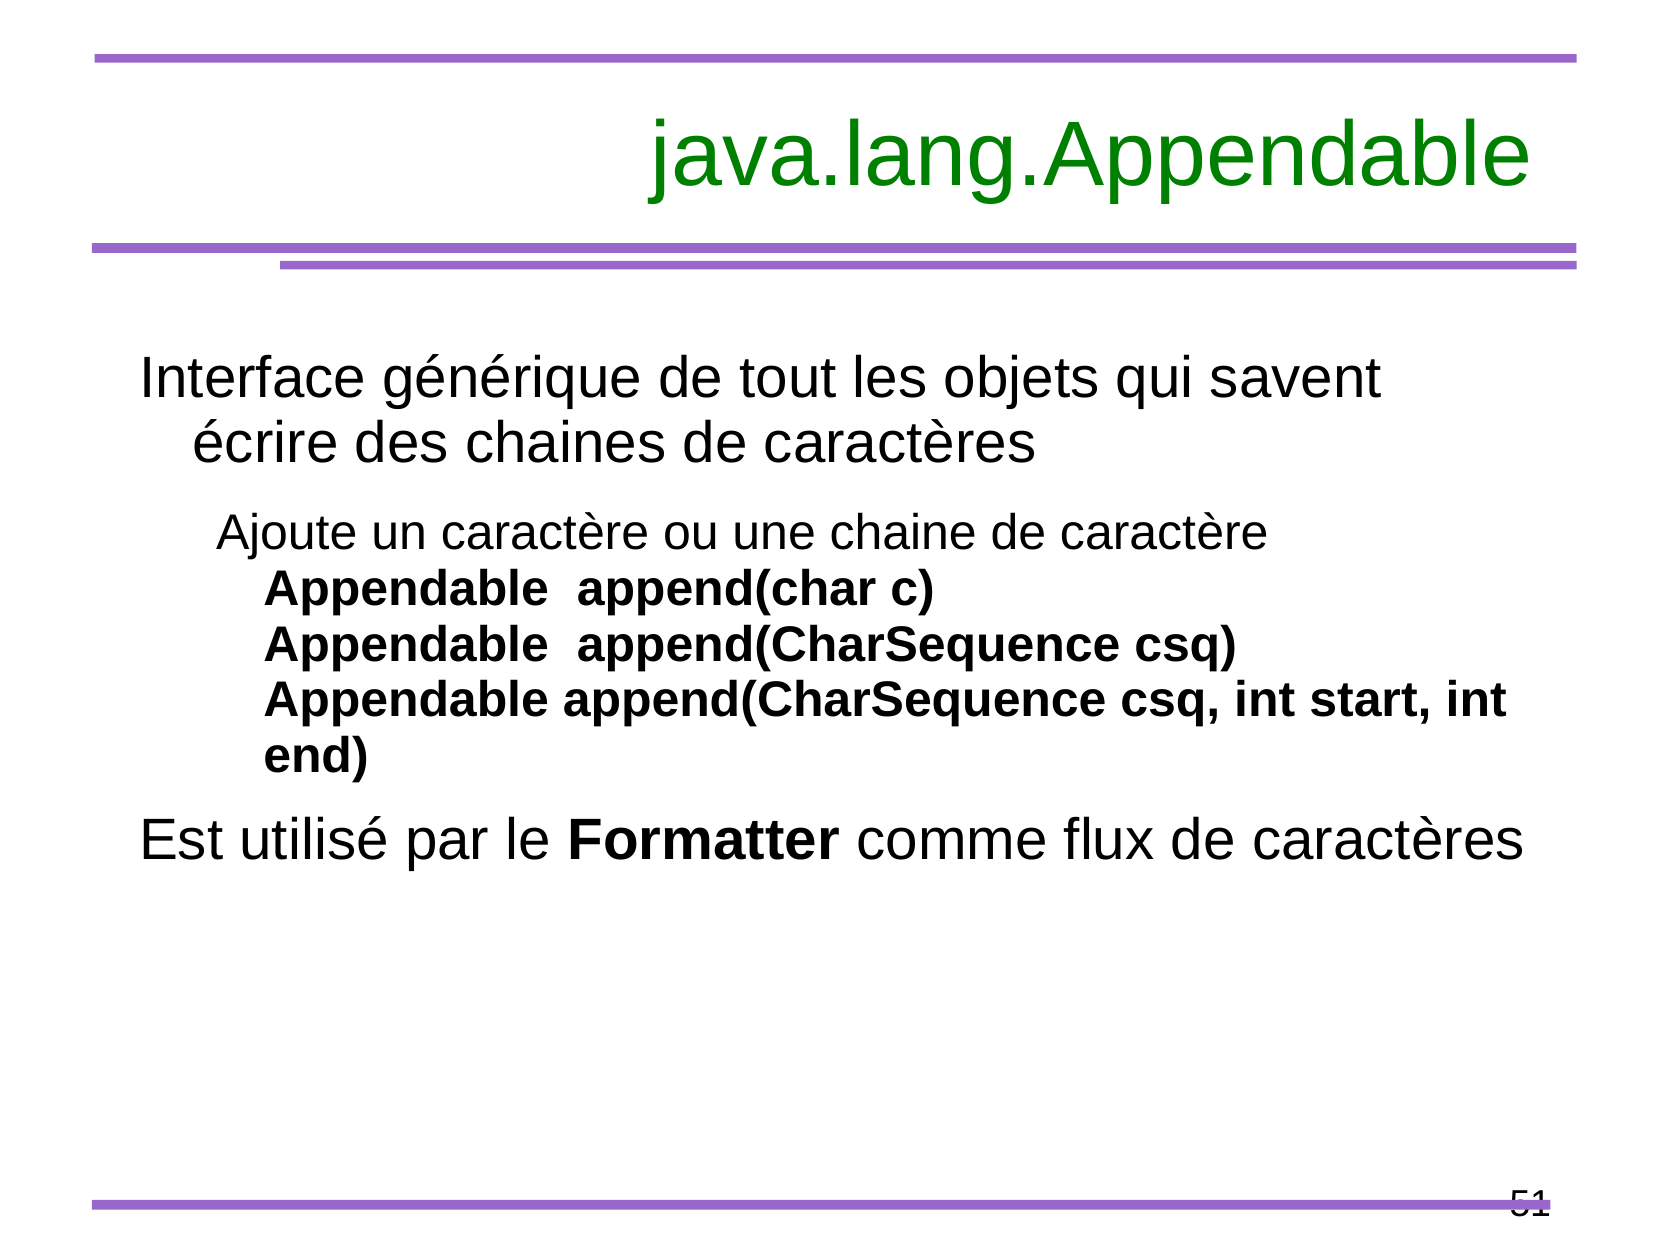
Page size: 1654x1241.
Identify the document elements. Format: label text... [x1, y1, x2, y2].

title java.lang.Appendable [121, 49, 1534, 257]
list Interface générique de tout les objets qui savent écrire des chaines de caractères Ajoute un caractère ou une chaine de caractère Appendable append(char c) Appendable append(CharSequence csq) Appendable append(CharSequence csq, int start, int end) Est utilisé par le Formatter comme flux de caractères [121, 344, 1534, 1127]
